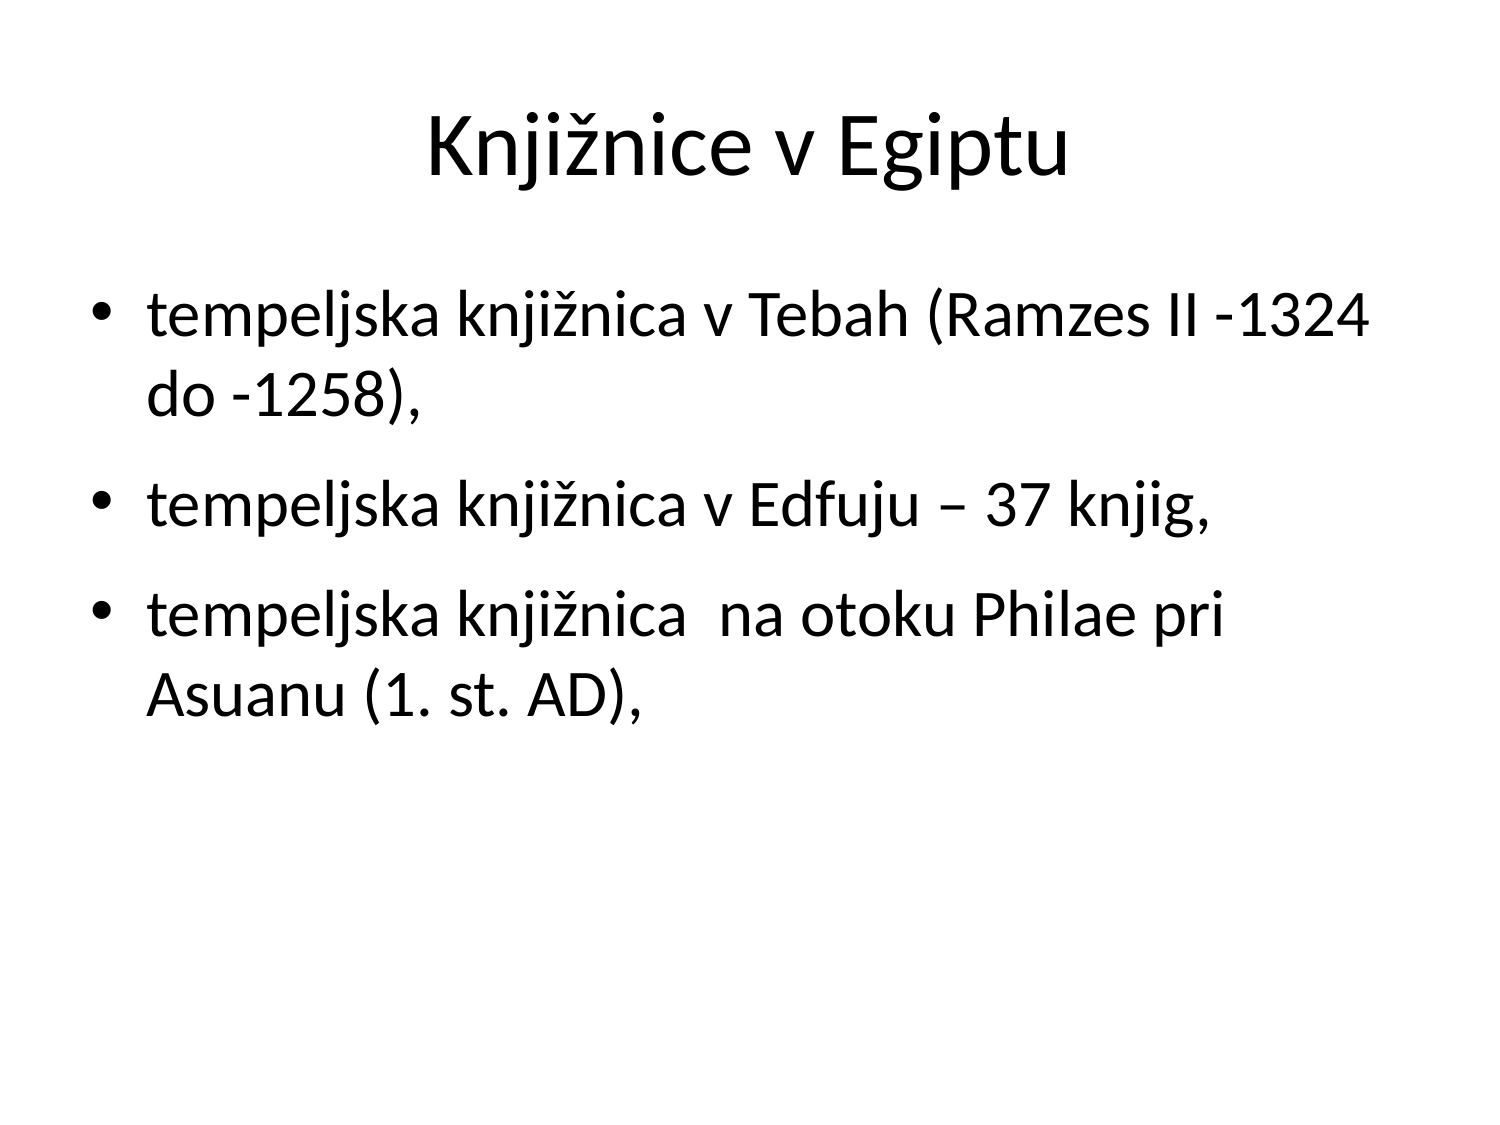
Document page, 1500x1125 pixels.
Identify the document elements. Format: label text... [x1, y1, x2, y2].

title Knjižnice v Egiptu [75, 45, 1425, 233]
list tempeljska knjižnica v Tebah (Ramzes II -1324 do -1258), tempeljska knjižnica v Edfuju – 37 knjig, tempeljska knjižnica na otoku Philae pri Asuanu (1. st. AD), [75, 262, 1425, 1005]
